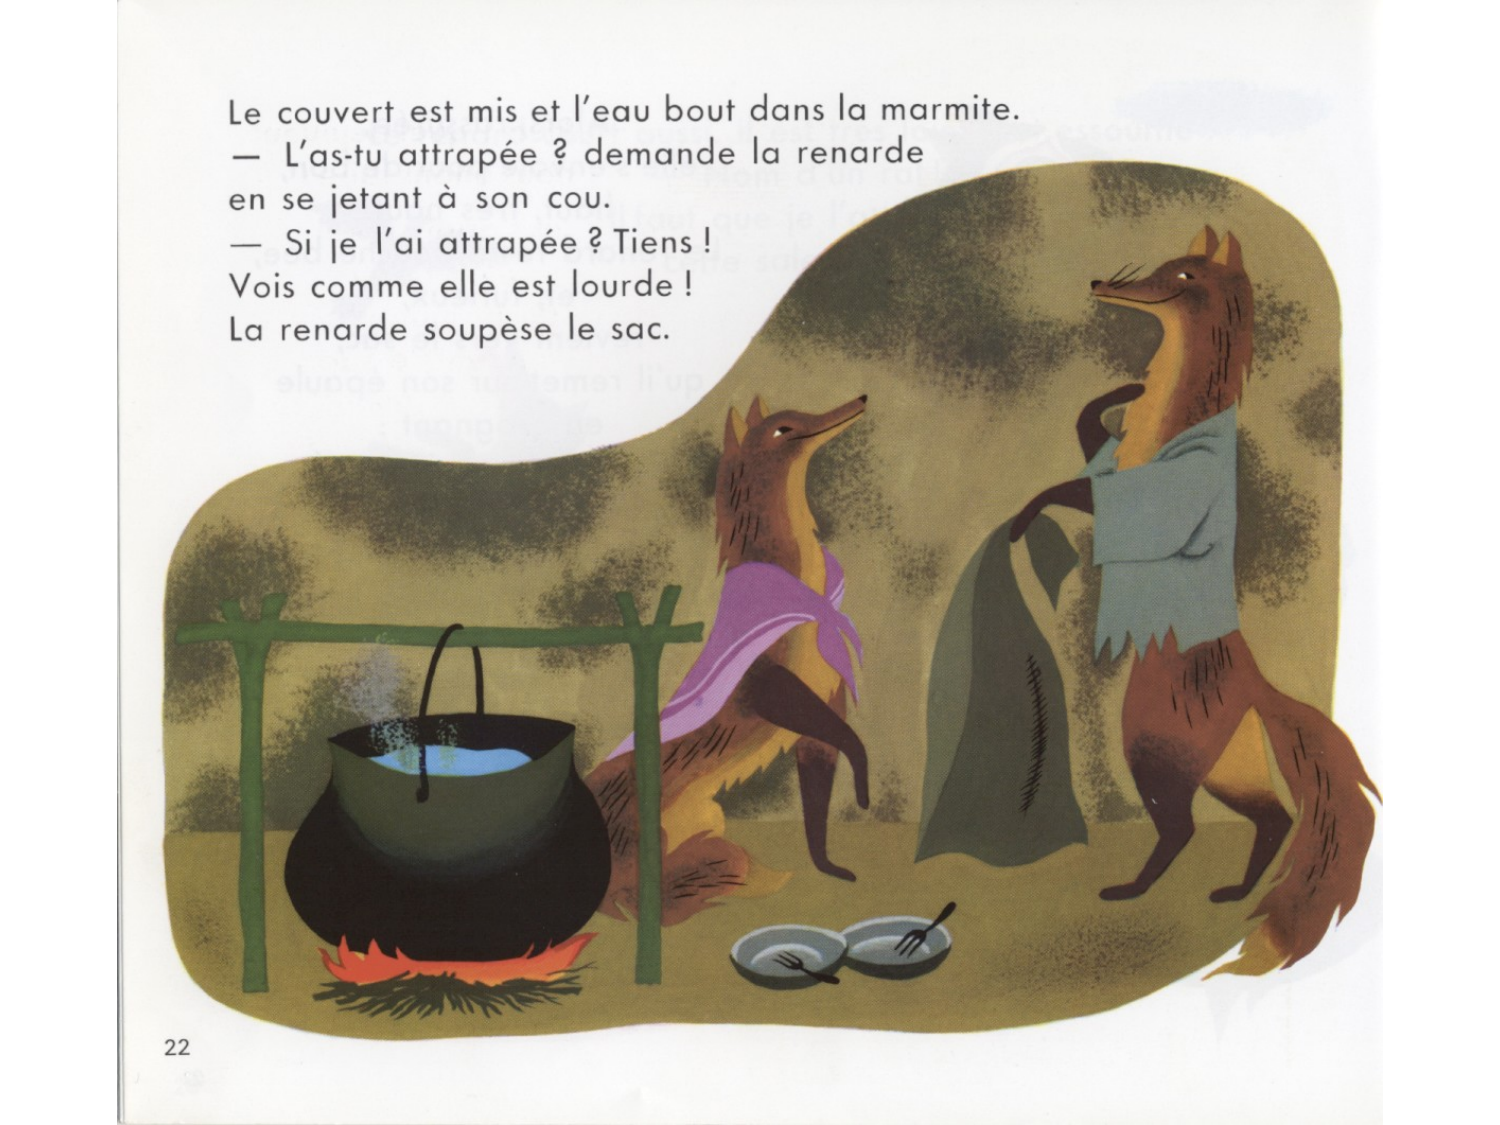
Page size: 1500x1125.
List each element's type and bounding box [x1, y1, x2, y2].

picture [117, 0, 1383, 1125]
